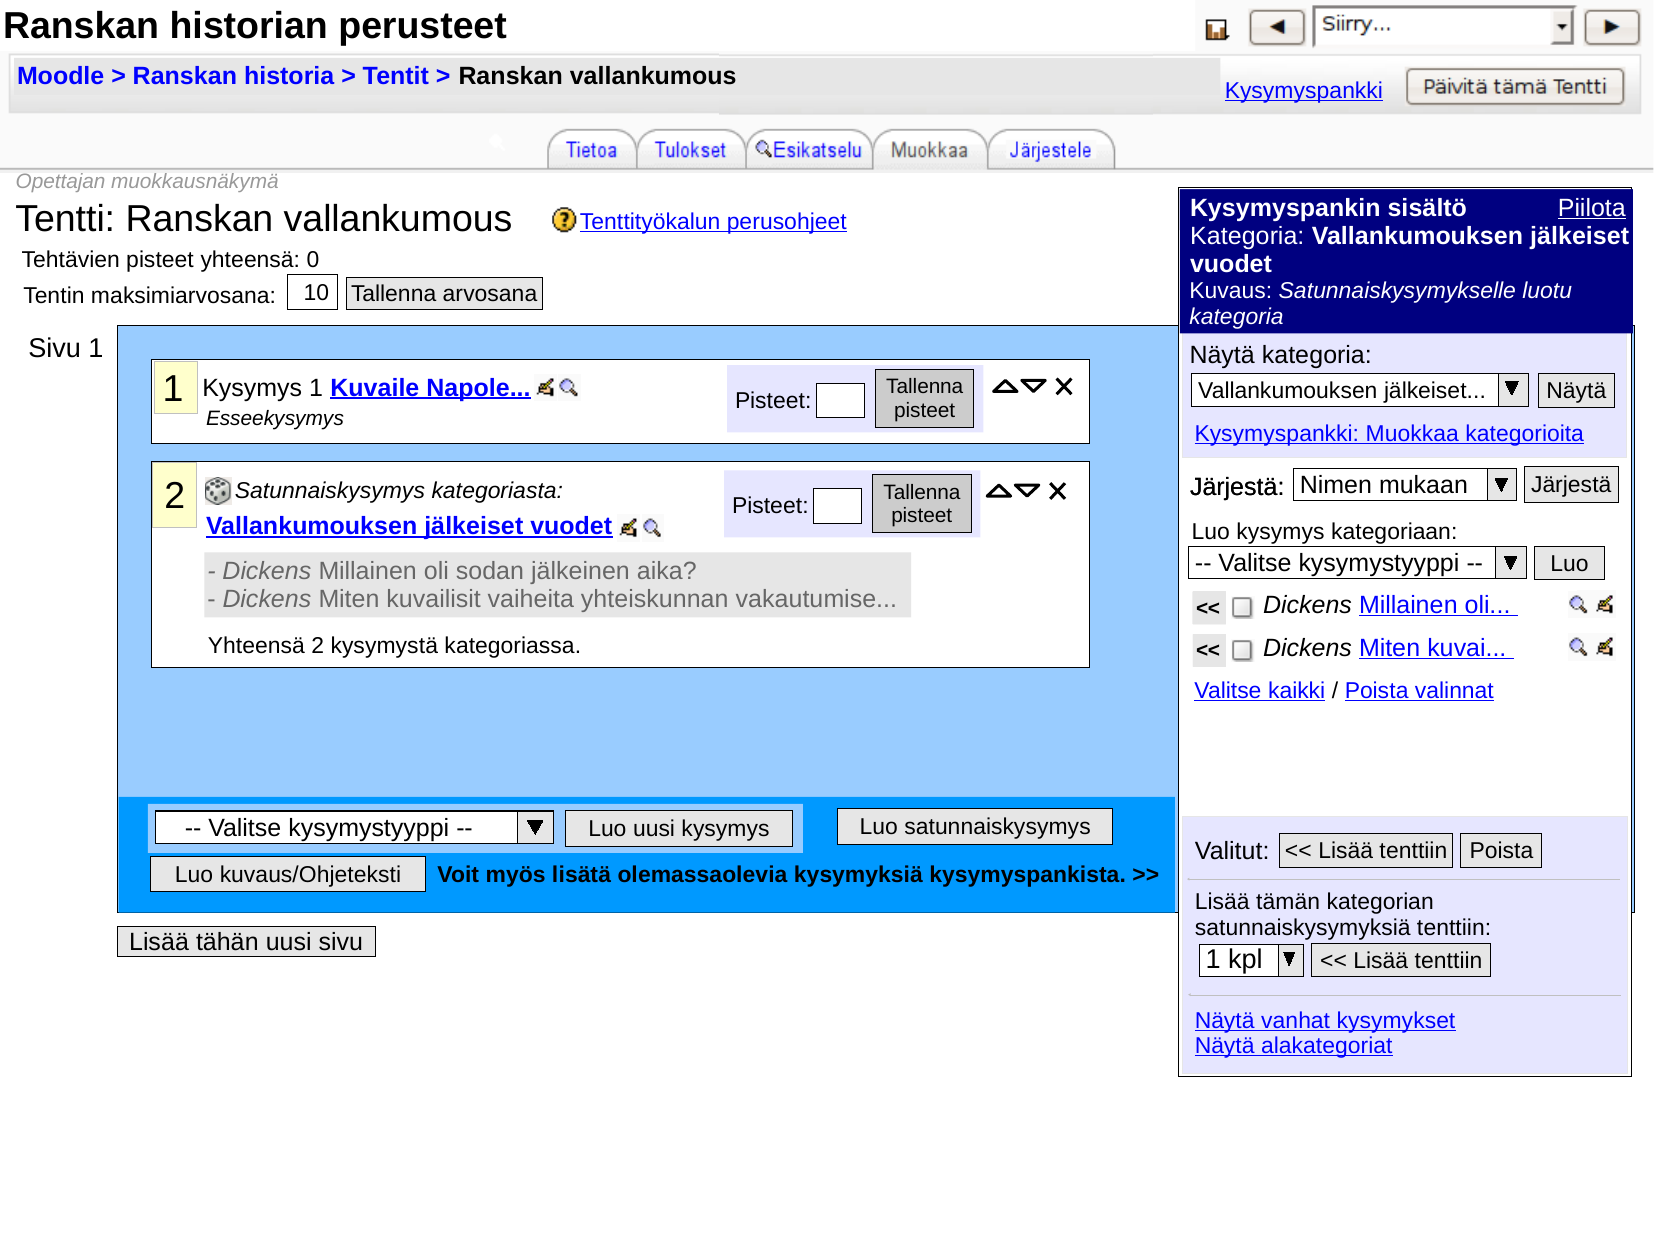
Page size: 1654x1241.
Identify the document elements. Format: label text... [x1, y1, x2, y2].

text_box Tenttityökalun perusohjeet [577, 204, 851, 239]
text_box Nimen mukaan [1293, 468, 1487, 501]
text_box Näytä kategoria: [1186, 335, 1556, 373]
text_box Kysymyspankki: Muokkaa kategorioita [1191, 416, 1588, 451]
text_box Vallankumouksen jälkeiset... [1195, 373, 1491, 409]
text_box Luo satunnaiskysymys [837, 808, 1113, 845]
text_box Näytä [1538, 373, 1615, 408]
picture [534, 374, 557, 401]
text_box Voit myös lisätä olemassaolevia kysymyksiä kysymyspankista. >> [434, 856, 1160, 892]
text_box Valitse kaikki / Poista valinnat [1191, 673, 1498, 708]
text_box Pisteet: [732, 383, 840, 419]
text_box Kysymyspankin sisältö Piilota Kategoria: Vallankumouksen jälkeiset vuodet Kuvaus: Satunnaiskysymykselle luotu kategoria [1179, 189, 1633, 334]
text_box << Lisää tenttiin [1311, 945, 1491, 977]
picture [1568, 633, 1616, 661]
picture [558, 374, 581, 402]
text_box Tehtävien pisteet yhteensä: 0 [18, 242, 323, 277]
text_box Yhteensä 2 kysymystä kategoriassa. [204, 627, 585, 664]
text_box Kysymyspankki [1221, 73, 1386, 108]
text_box Luo kysymys kategoriaan: [1188, 513, 1461, 546]
text_box 1 [159, 363, 187, 415]
text_box Tentin maksimiarvosana: [20, 278, 280, 313]
text_box Lisää tähän uusi sivu [117, 926, 376, 957]
text_box Esseekysymys [203, 402, 348, 435]
text_box -- Valitse kysymystyyppi -- [1188, 546, 1495, 579]
text_box -- Valitse kysymystyyppi -- [155, 811, 517, 844]
text_box Ranskan historian perusteet [0, 0, 1196, 52]
text_box 1 [159, 415, 187, 421]
text_box Luo uusi kysymys [565, 810, 793, 847]
text_box 10 [287, 274, 338, 310]
text_box [117, 187, 1635, 1077]
picture [0, 0, 1654, 173]
text_box Näytä vanhat kysymykset Näytä alakategoriat [1191, 1003, 1459, 1064]
text_box Vallankumouksen jälkeiset vuodet [203, 507, 651, 545]
picture [642, 514, 664, 542]
text_box 2 [152, 462, 197, 528]
text_box Tentti: Ranskan vallankumous [12, 193, 516, 245]
text_box - Dickens Millainen oli sodan jälkeinen aika? - Dickens Miten kuvailisit vaiheita yhteiskunnan vakautumise... [204, 552, 912, 618]
text_box Tallenna arvosana [346, 277, 543, 310]
picture [617, 514, 640, 542]
text_box Luo [1534, 546, 1605, 580]
text_box Tallenna pisteet [875, 369, 974, 428]
text_box Tallenna pisteet [872, 474, 972, 533]
picture [1231, 596, 1255, 619]
text_box Dickens Miten kuvai... [1260, 629, 1578, 667]
text_box Kysymys 1 Kuvaile Napole... [199, 368, 560, 407]
text_box Opettajan muokkausnäkymä [12, 173, 282, 198]
text_box Sivu 1 [25, 328, 107, 369]
picture [1231, 639, 1255, 662]
text_box Luo kuvaus/Ohjeteksti [150, 856, 426, 892]
text_box 1 kpl [1202, 945, 1371, 979]
text_box << [1193, 634, 1226, 667]
picture [205, 477, 232, 505]
text_box Valitut: [1192, 831, 1274, 869]
text_box << [1193, 591, 1226, 625]
text_box Poista [1460, 833, 1542, 868]
text_box Lisää tämän kategorian satunnaiskysymyksiä tenttiin: [1192, 884, 1495, 945]
text_box Pisteet: [729, 488, 813, 524]
picture [1568, 590, 1616, 618]
picture [551, 206, 578, 234]
text_box Järjestä: [1187, 468, 1295, 506]
text_box << Lisää tenttiin [1279, 833, 1453, 868]
text_box Dickens Millainen oli... [1260, 586, 1578, 624]
text_box Järjestä [1524, 466, 1619, 503]
text_box Satunnaiskysymys kategoriasta: [231, 473, 567, 508]
text_box Moodle > Ranskan historia > Tentit > Ranskan vallankumous [14, 57, 1221, 95]
